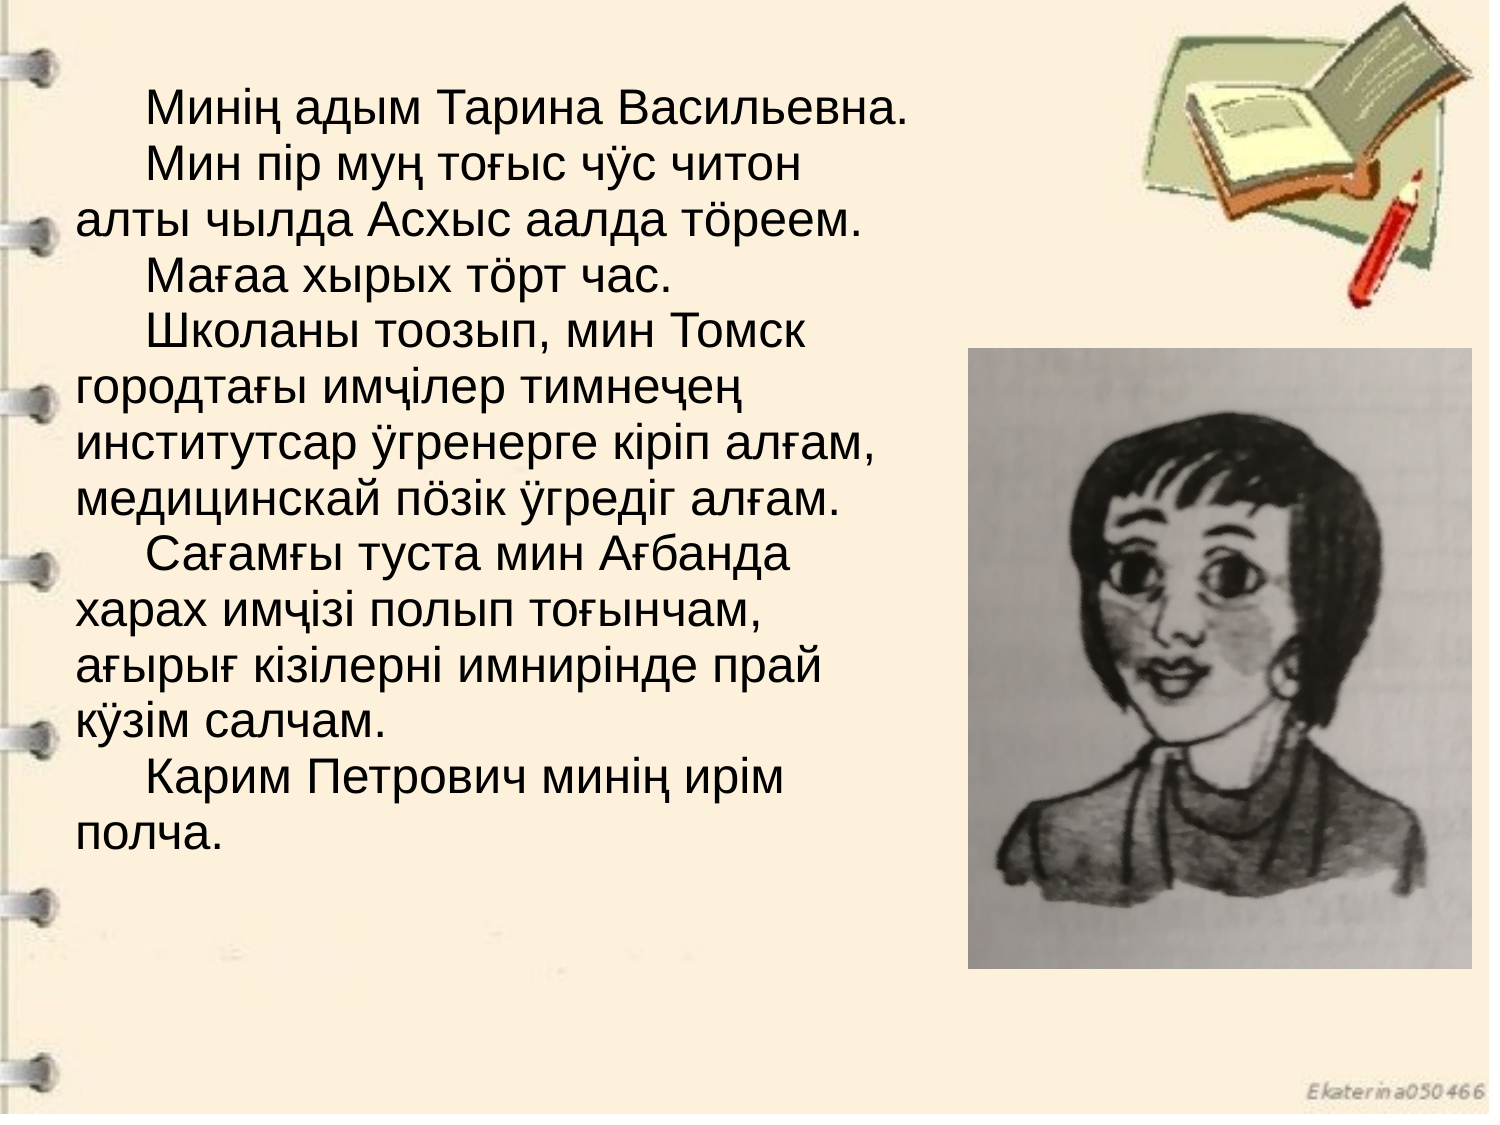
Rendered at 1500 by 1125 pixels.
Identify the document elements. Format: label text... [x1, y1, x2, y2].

list Минің адым Тарина Васильевна. Мин пір муң тоғыс чӱс читон алты чылда Асхыс аалда тӧреем. Мағаа хырых тӧрт час. Школаны тоозып, мин Томск городтағы имҷілер тимнеҷең институтсар ӱгренерге кіріп алғам, медицинскай пӧзік ӱгредіг алғам. Сағамғы туста мин Ағбанда харах имҷізі полып тоғынчам, ағырығ кізілерні имнирінде прай кӱзім салчам. Карим Петрович минің ирім полча. [75, 79, 922, 1040]
picture [0, 0, 1489, 1114]
